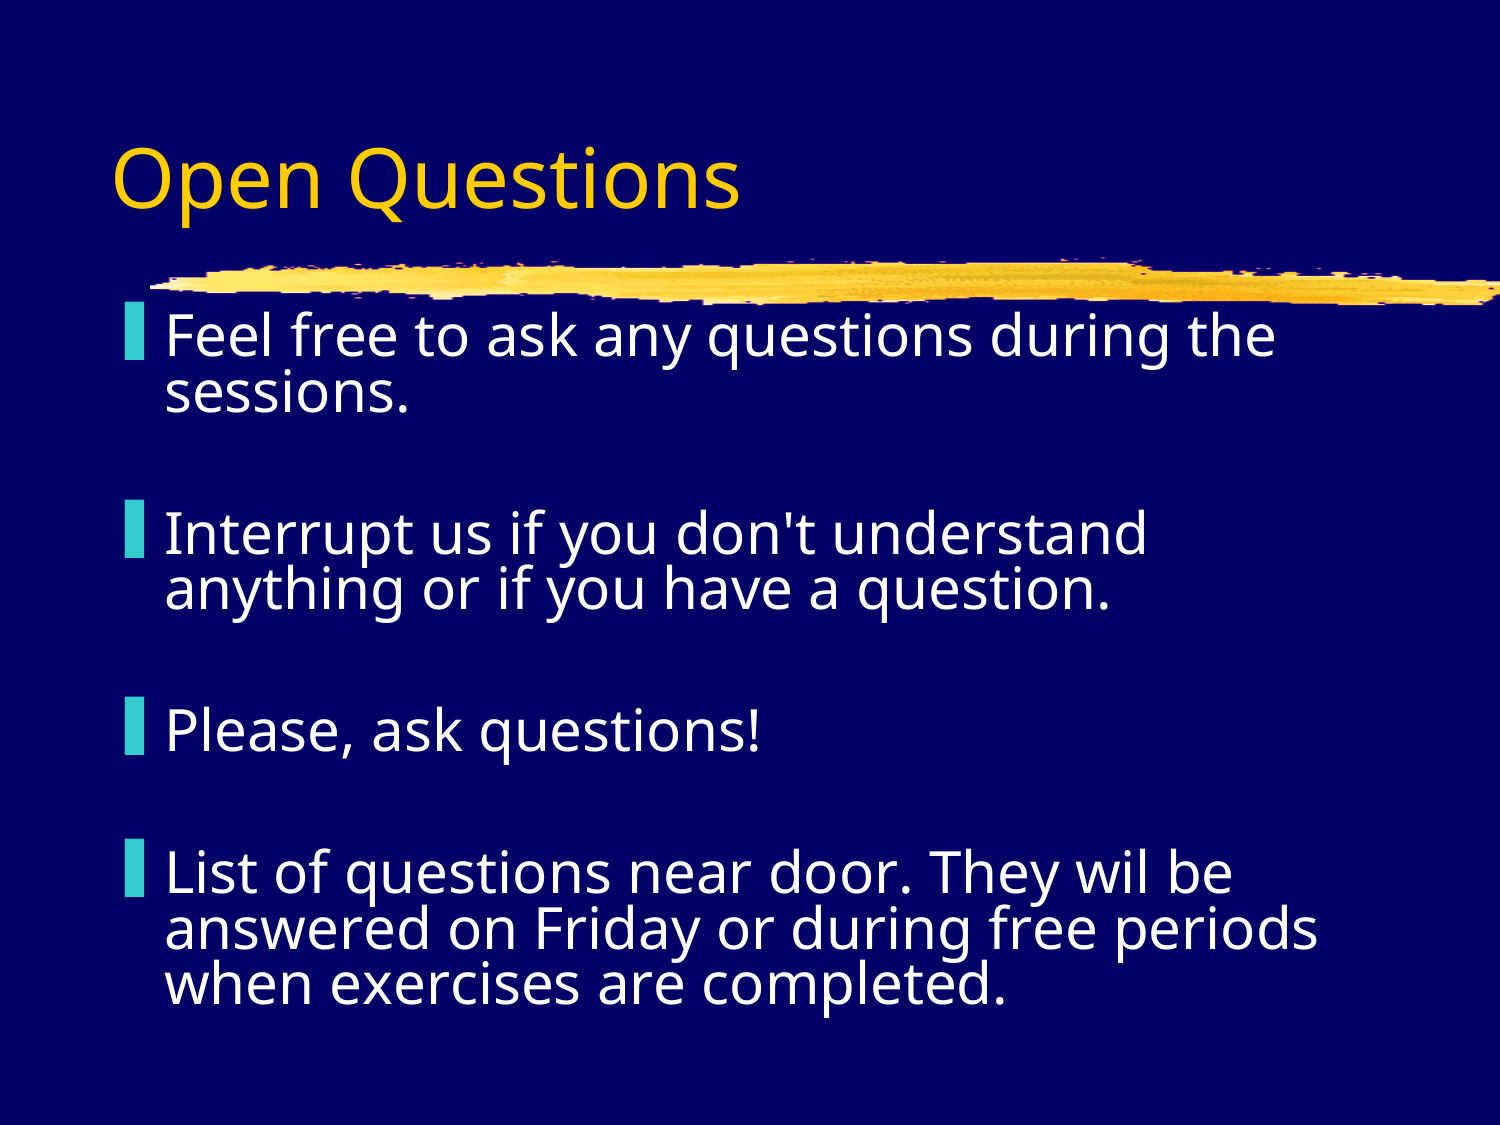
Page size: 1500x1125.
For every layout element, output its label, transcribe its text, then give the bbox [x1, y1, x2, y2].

list Feel free to ask any questions during the sessions. Interrupt us if you don't understand anything or if you have a question. Please, ask questions! List of questions near door. They wil be answered on Friday or during free periods when exercises are completed. [110, 312, 1391, 1118]
picture [150, 252, 1500, 316]
title Open Questions [110, 78, 1391, 297]
